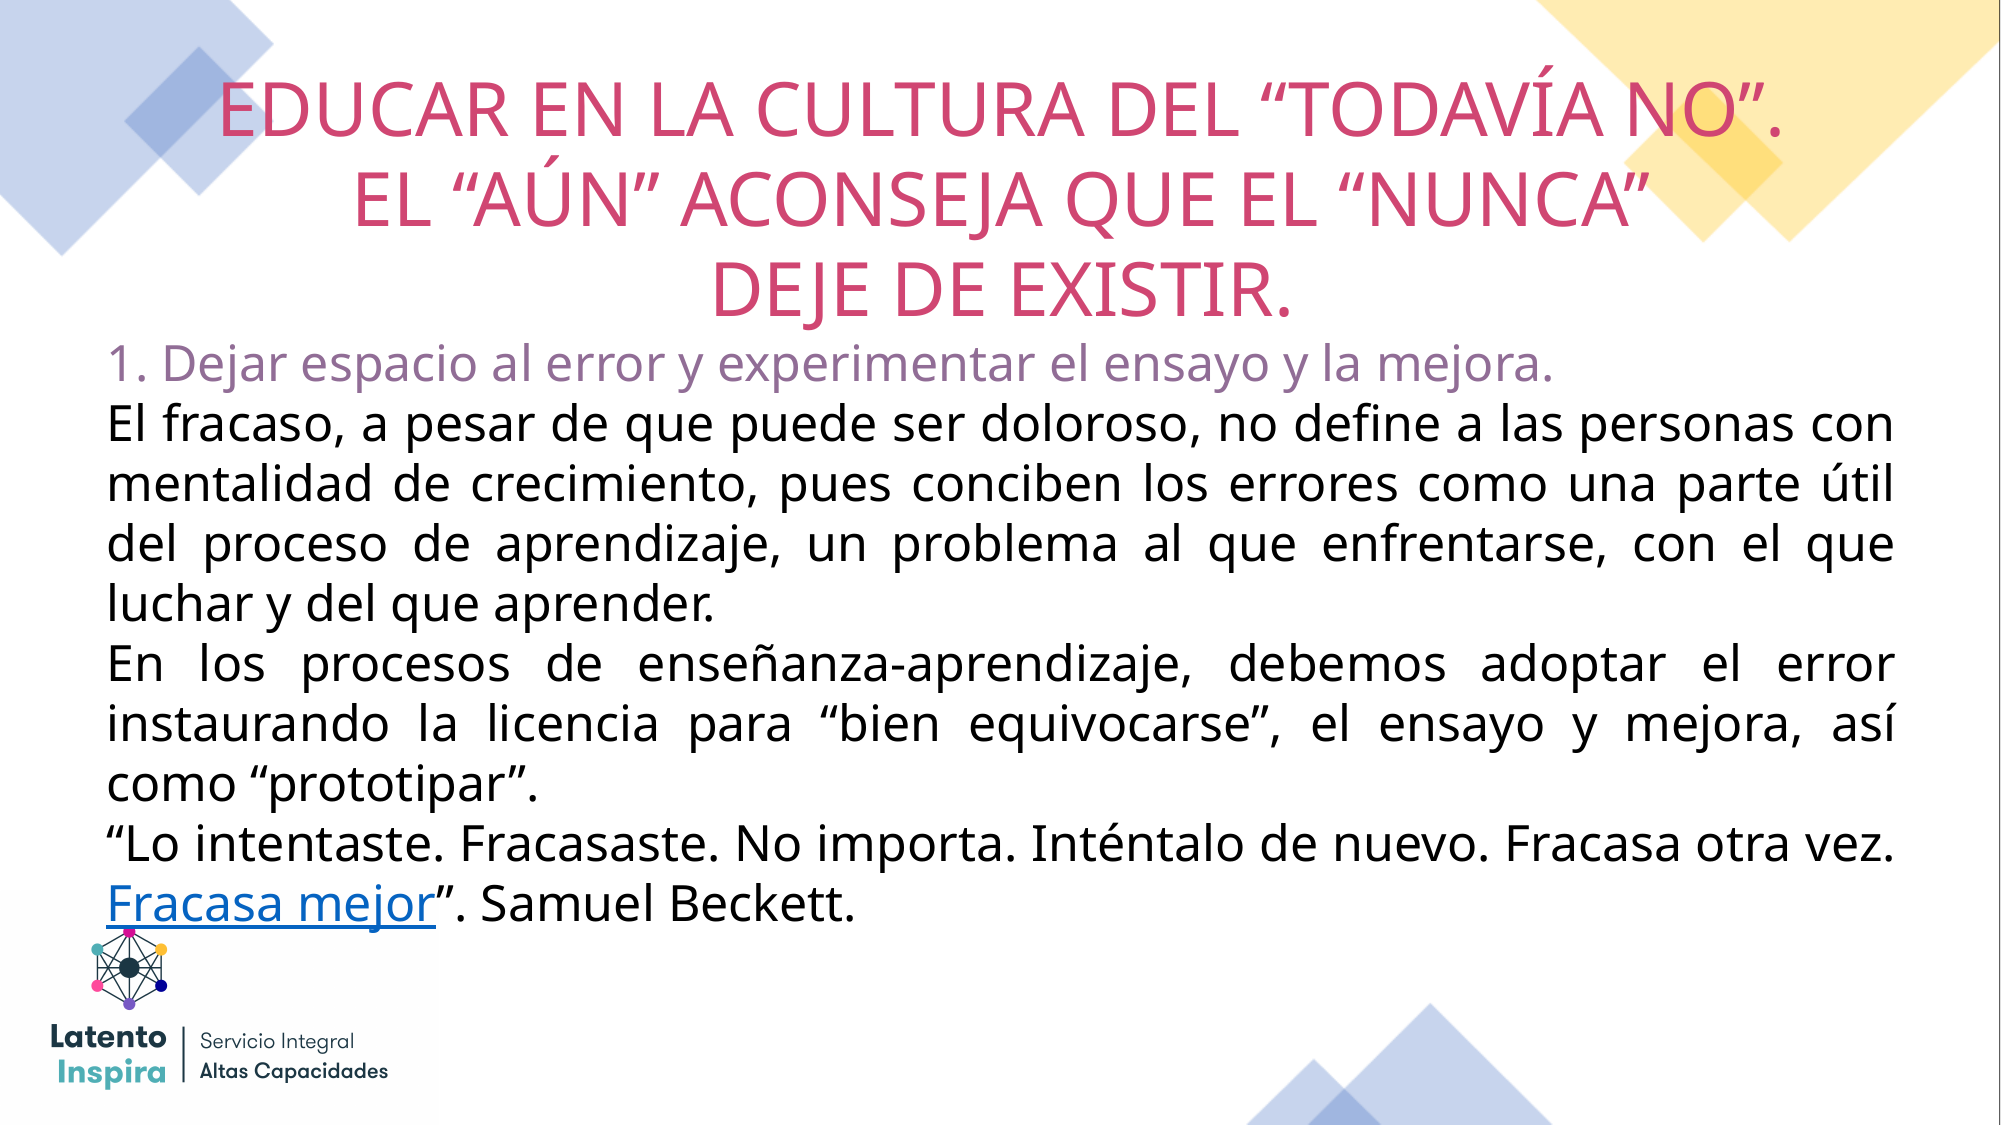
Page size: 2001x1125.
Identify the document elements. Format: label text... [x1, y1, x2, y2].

text_box EDUCAR EN LA CULTURA DEL “TODAVÍA NO”. EL “AÚN” ACONSEJA QUE EL “NUNCA” DEJE DE EXISTIR. 1. Dejar espacio al error y experimentar el ensayo y la mejora. El fracaso, a pesar de que puede ser doloroso, no define a las personas con mentalidad de crecimiento, pues conciben los errores como una parte útil del proceso de aprendizaje, un problema al que enfrentarse, con el que luchar y del que aprender. En los procesos de enseñanza-aprendizaje, debemos adoptar el error instaurando la licencia para “bien equivocarse”, el ensayo y mejora, así como “prototipar”. “Lo intentaste. Fracasaste. No importa. Inténtalo de nuevo. Fracasa otra vez. Fracasa mejor”. Samuel Beckett. [91, 53, 1912, 947]
picture [0, 0, 2001, 1125]
